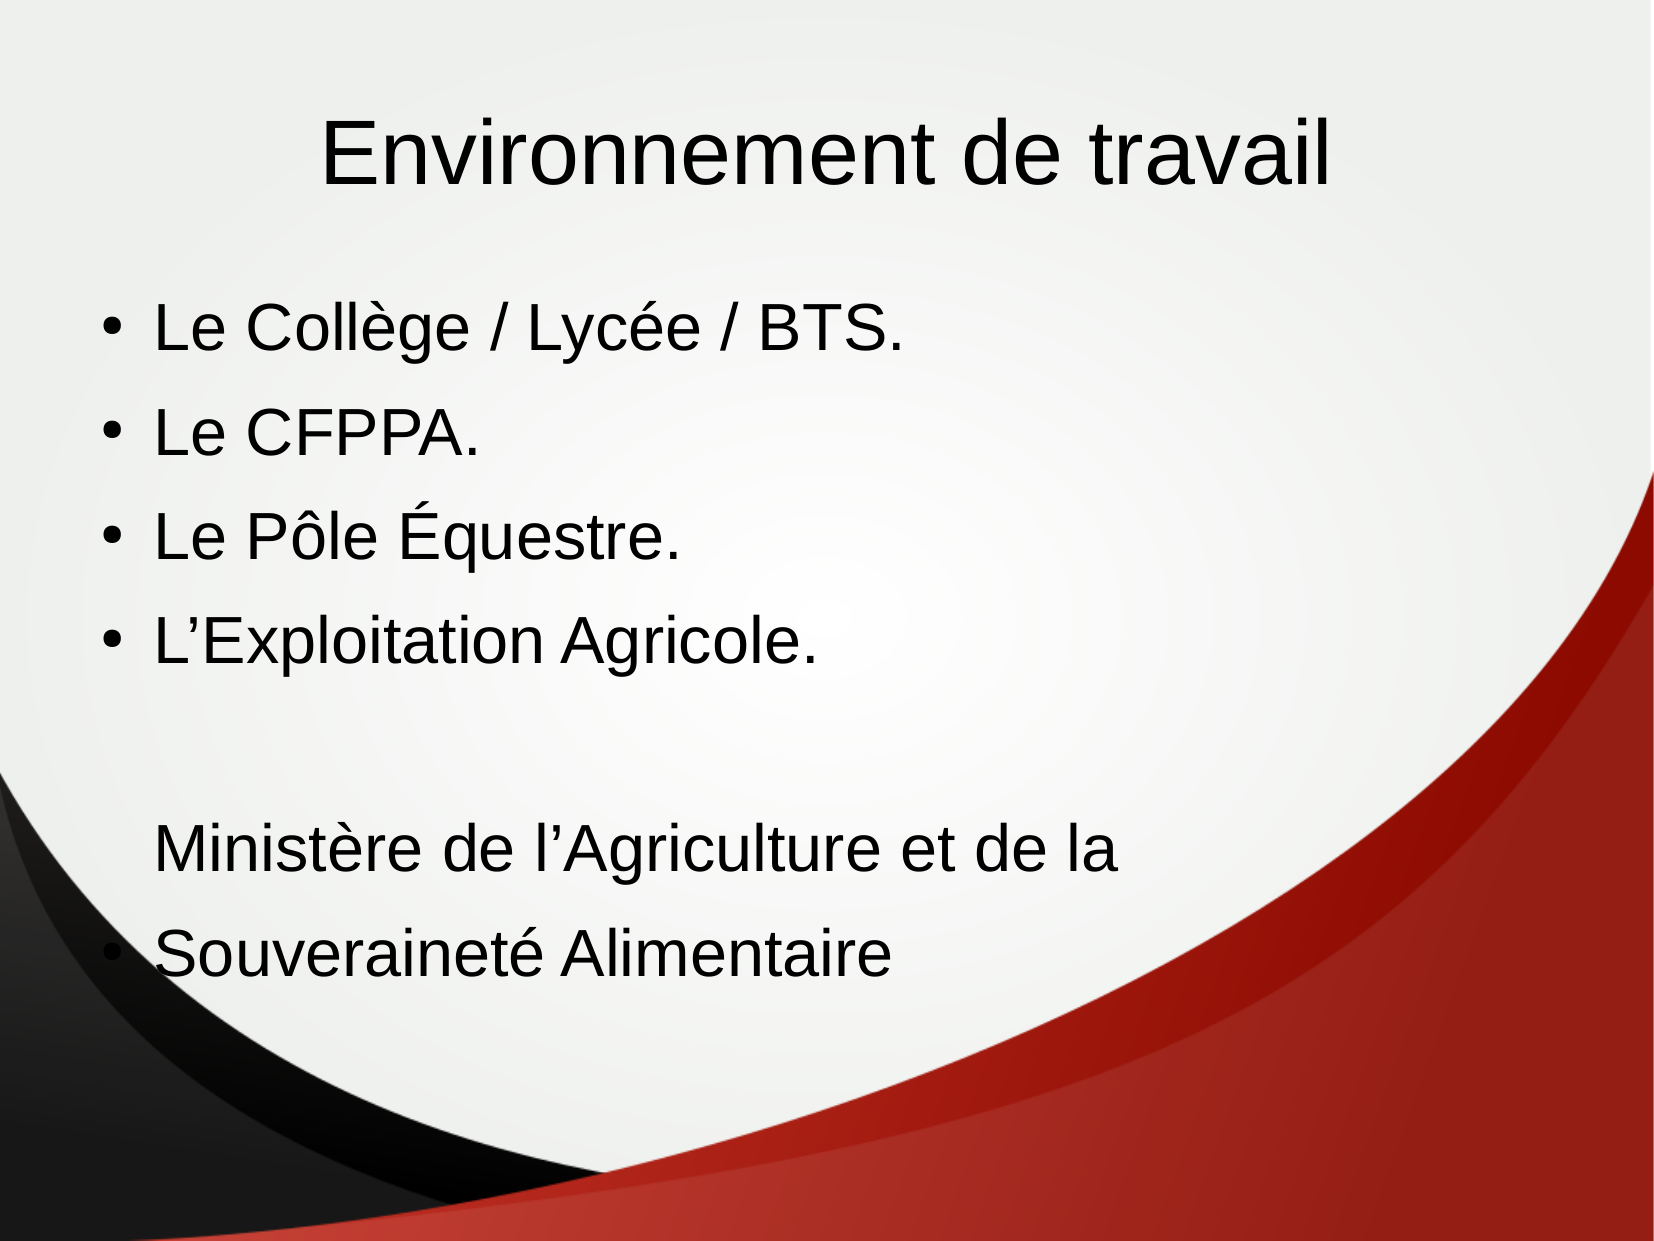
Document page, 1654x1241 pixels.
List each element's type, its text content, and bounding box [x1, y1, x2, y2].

list Le Collège / Lycée / BTS. Le CFPPA. Le Pôle Équestre. L’Exploitation Agricole. Ministère de l’Agriculture et de la Souveraineté Alimentaire [82, 290, 1571, 1010]
picture [0, 0, 1654, 1241]
title Environnement de travail [82, 49, 1571, 257]
